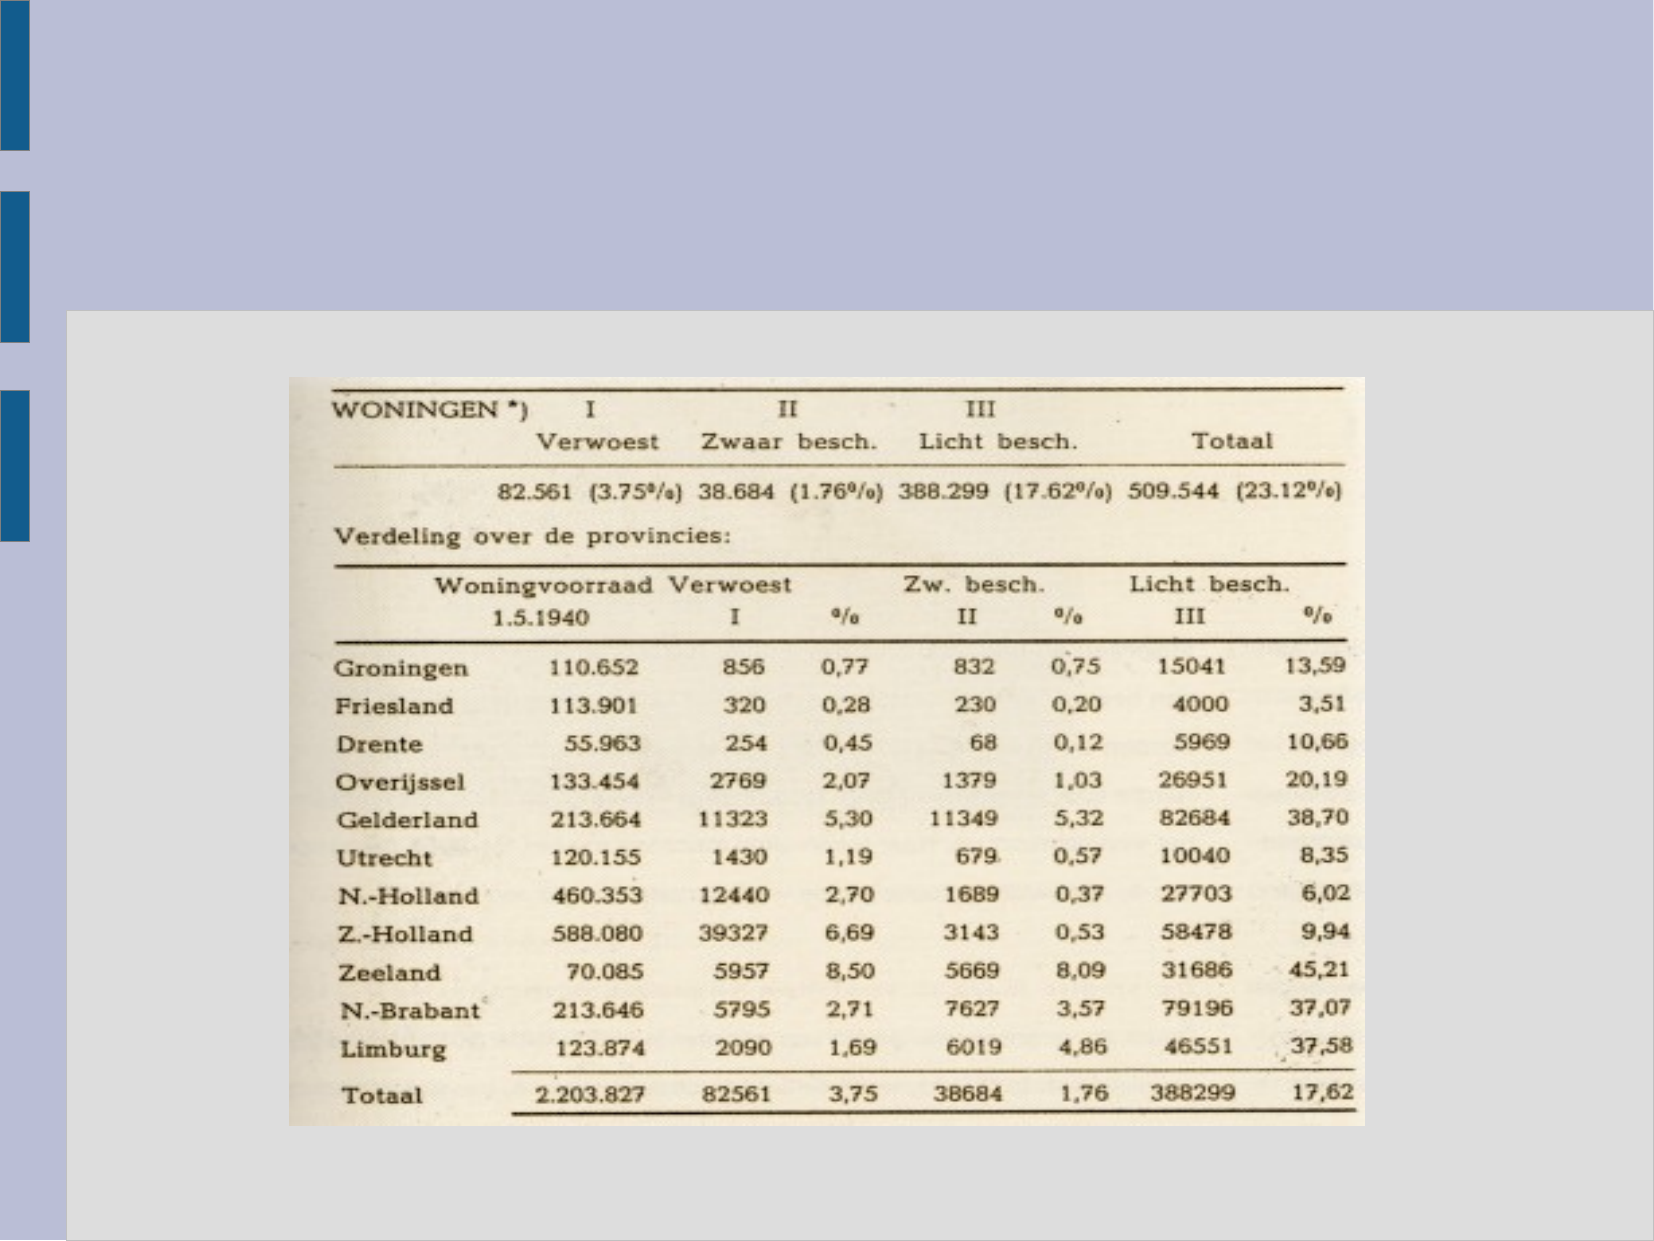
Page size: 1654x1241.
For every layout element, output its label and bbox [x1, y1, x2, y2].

picture [289, 377, 1365, 1126]
